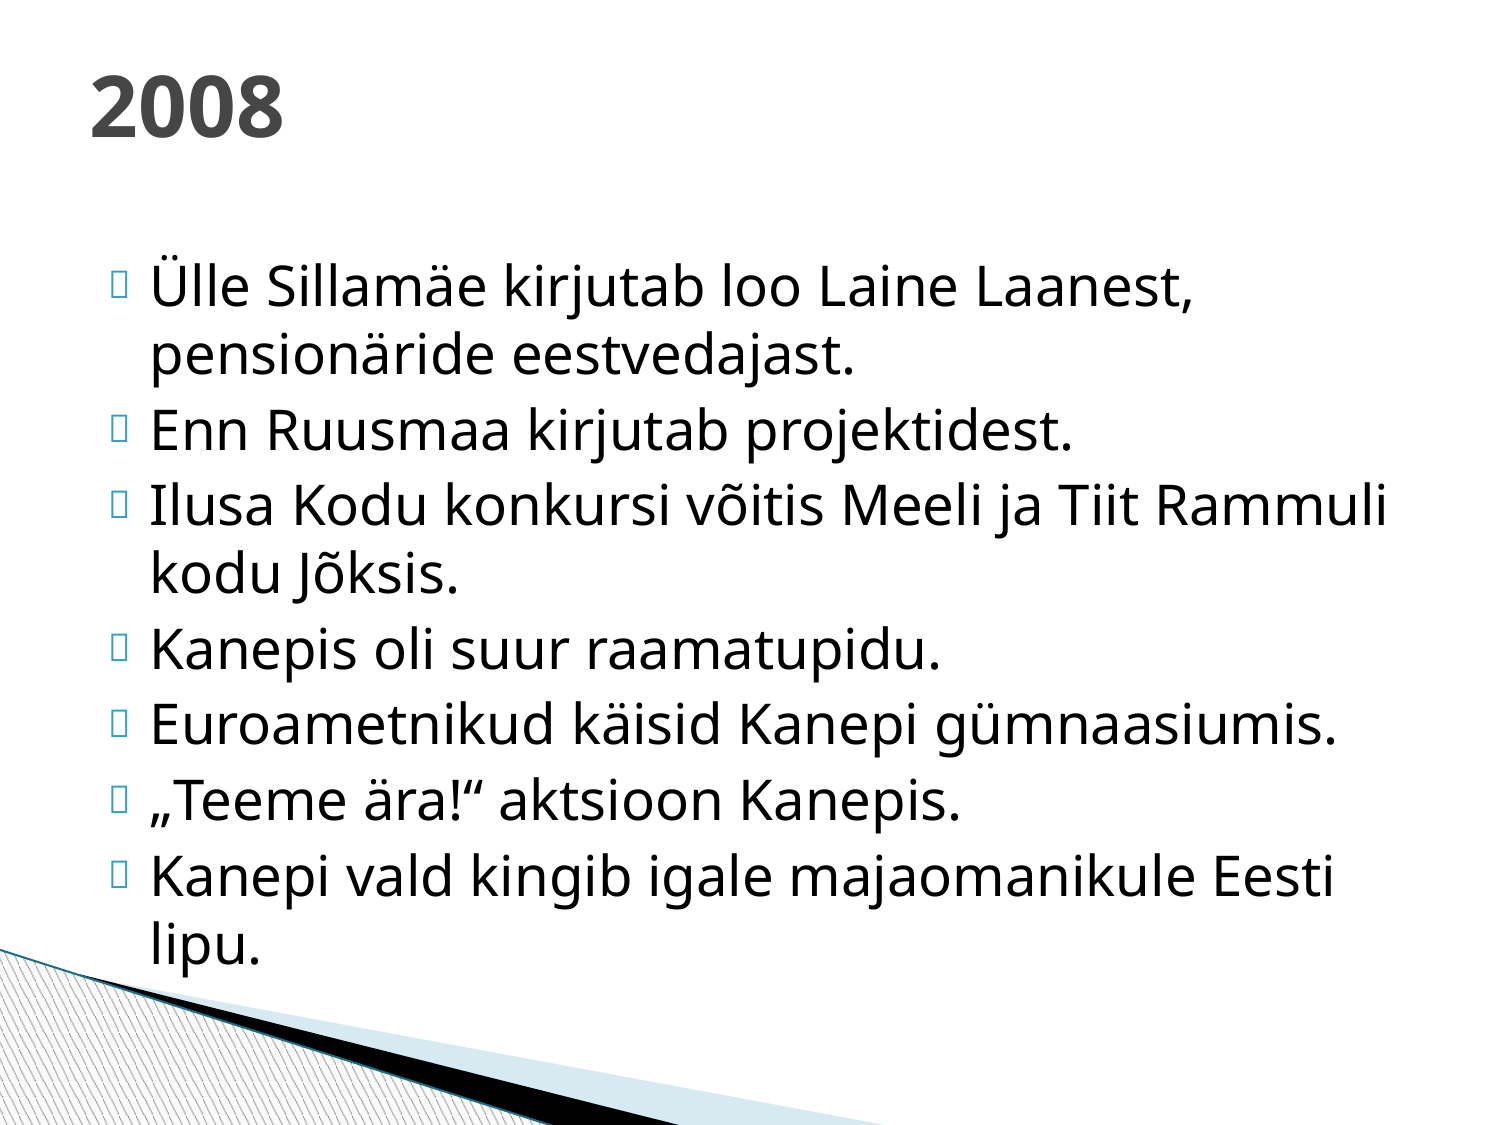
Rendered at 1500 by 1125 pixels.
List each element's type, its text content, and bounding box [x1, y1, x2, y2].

title 2008 [75, 45, 1425, 233]
picture [0, 952, 543, 1125]
list Ülle Sillamäe kirjutab loo Laine Laanest, pensionäride eestvedajast. Enn Ruusmaa kirjutab projektidest. Ilusa Kodu konkursi võitis Meeli ja Tiit Rammuli kodu Jõksis. Kanepis oli suur raamatupidu. Euroametnikud käisid Kanepi gümnaasiumis. „Teeme ära!“ aktsioon Kanepis. Kanepi vald kingib igale majaomanikule Eesti lipu. [75, 243, 1425, 986]
